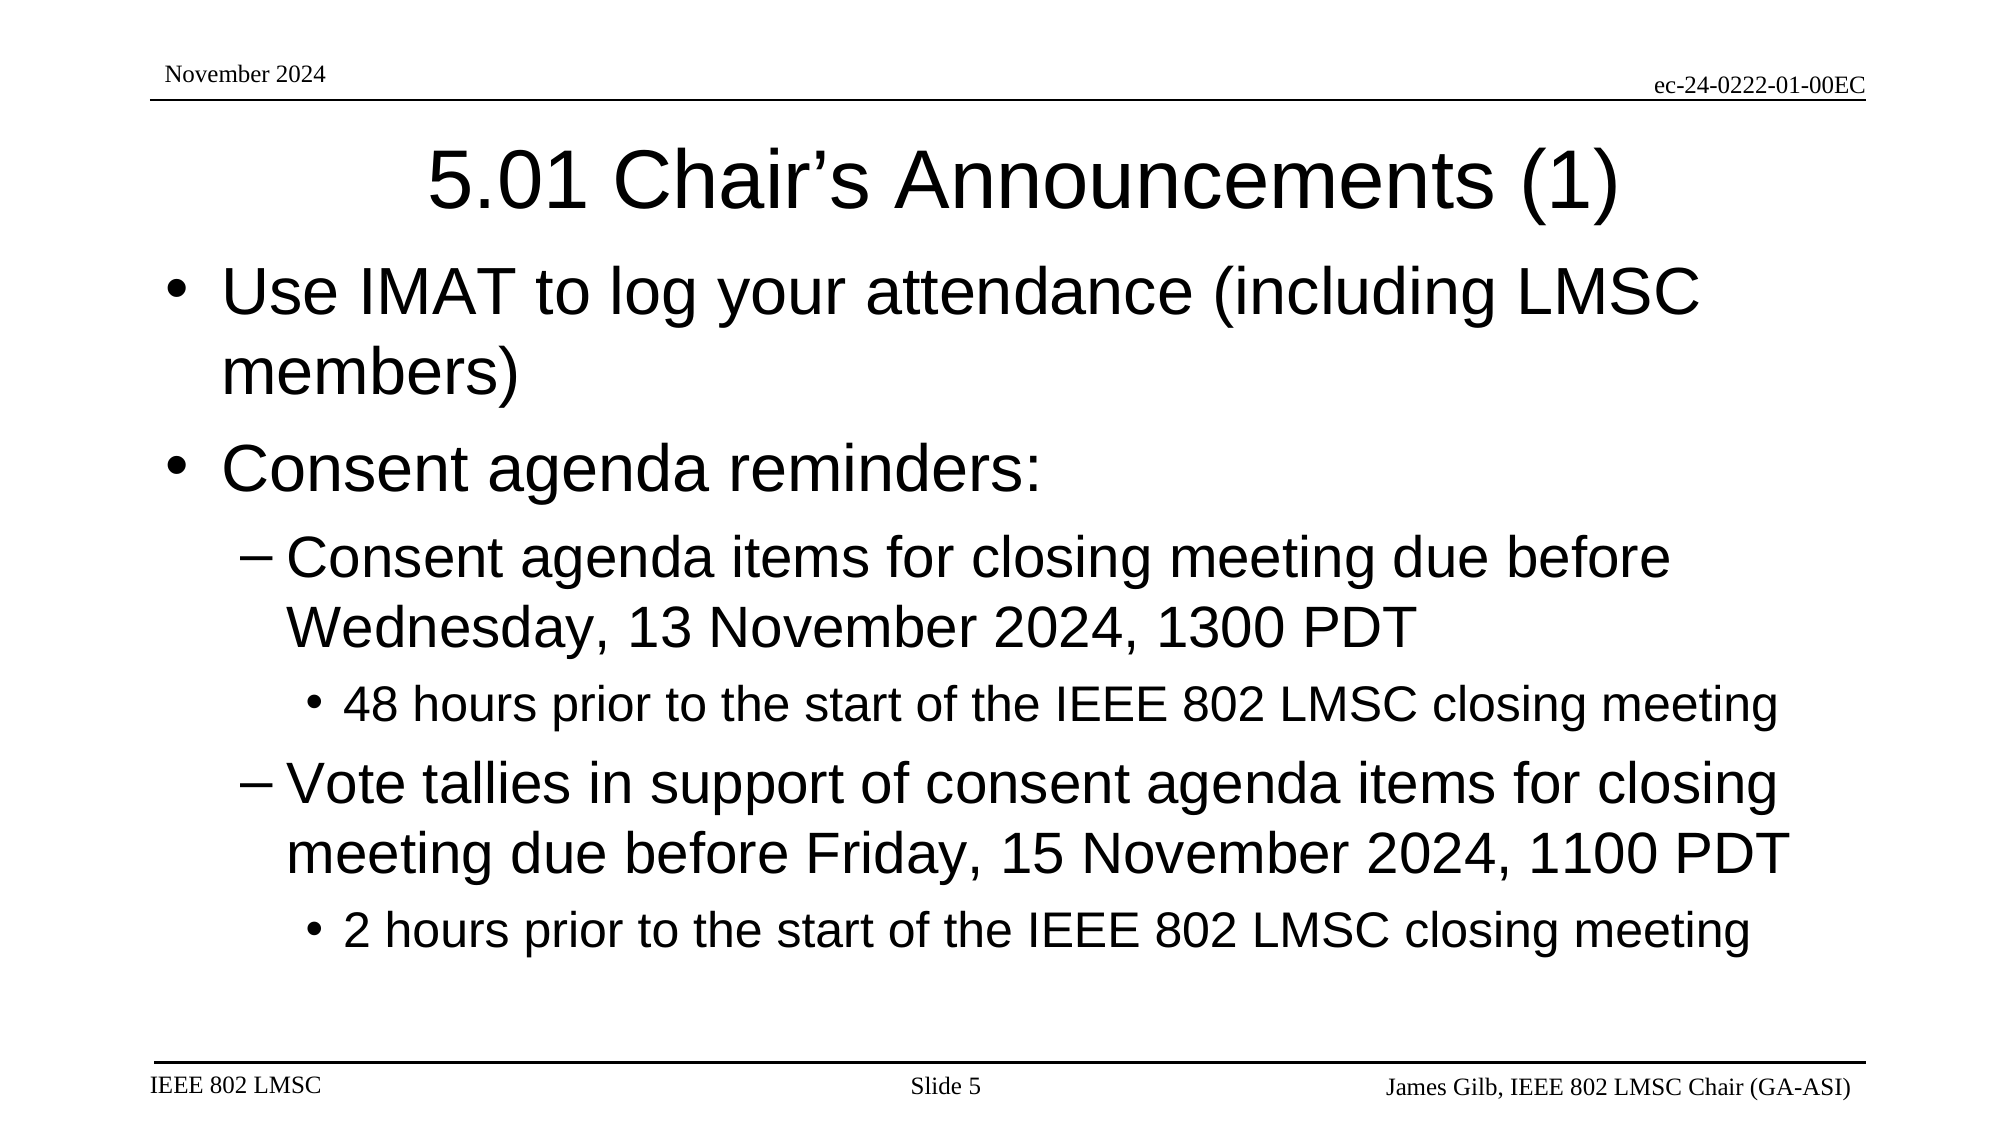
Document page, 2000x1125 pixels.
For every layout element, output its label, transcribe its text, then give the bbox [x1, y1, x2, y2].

list Use IMAT to log your attendance (including LMSC members) Consent agenda reminders: Consent agenda items for closing meeting due before Wednesday, 13 November 2024, 1300 PDT 48 hours prior to the start of the IEEE 802 LMSC closing meeting Vote tallies in support of consent agenda items for closing meeting due before Friday, 15 November 2024, 1100 PDT 2 hours prior to the start of the IEEE 802 LMSC closing meeting [150, 239, 1900, 1051]
title 5.01 Chair’s Announcements (1) [149, 112, 1900, 238]
